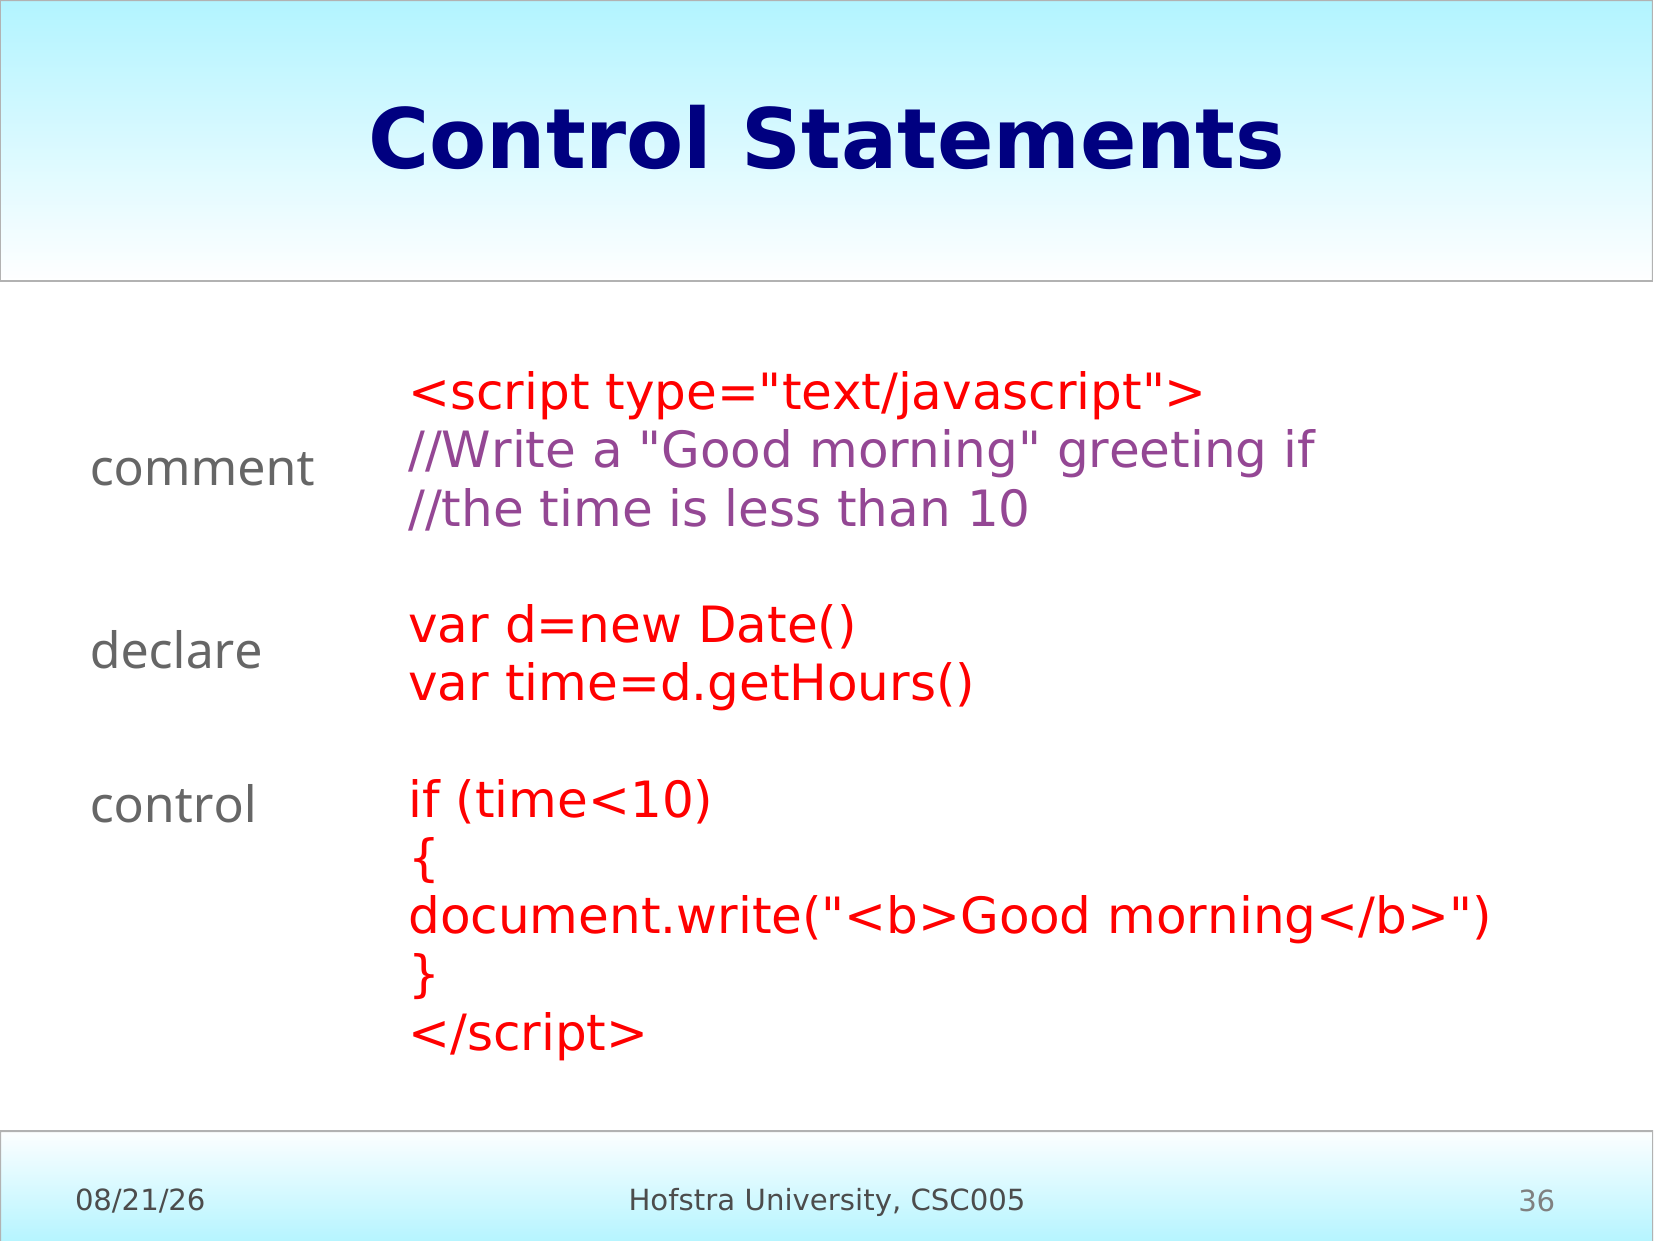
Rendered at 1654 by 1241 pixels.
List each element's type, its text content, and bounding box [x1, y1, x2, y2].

text_box comment [75, 424, 312, 510]
title Control Statements [78, 77, 1576, 203]
text_box <script type="text/javascript"> //Write a "Good morning" greeting if //the time is less than 10 var d=new Date() var time=d.getHours() if (time<10) { document.write("<b>Good morning</b>") } </script> [393, 355, 1508, 1070]
text_box declare [75, 607, 278, 693]
text_box control [75, 761, 271, 847]
